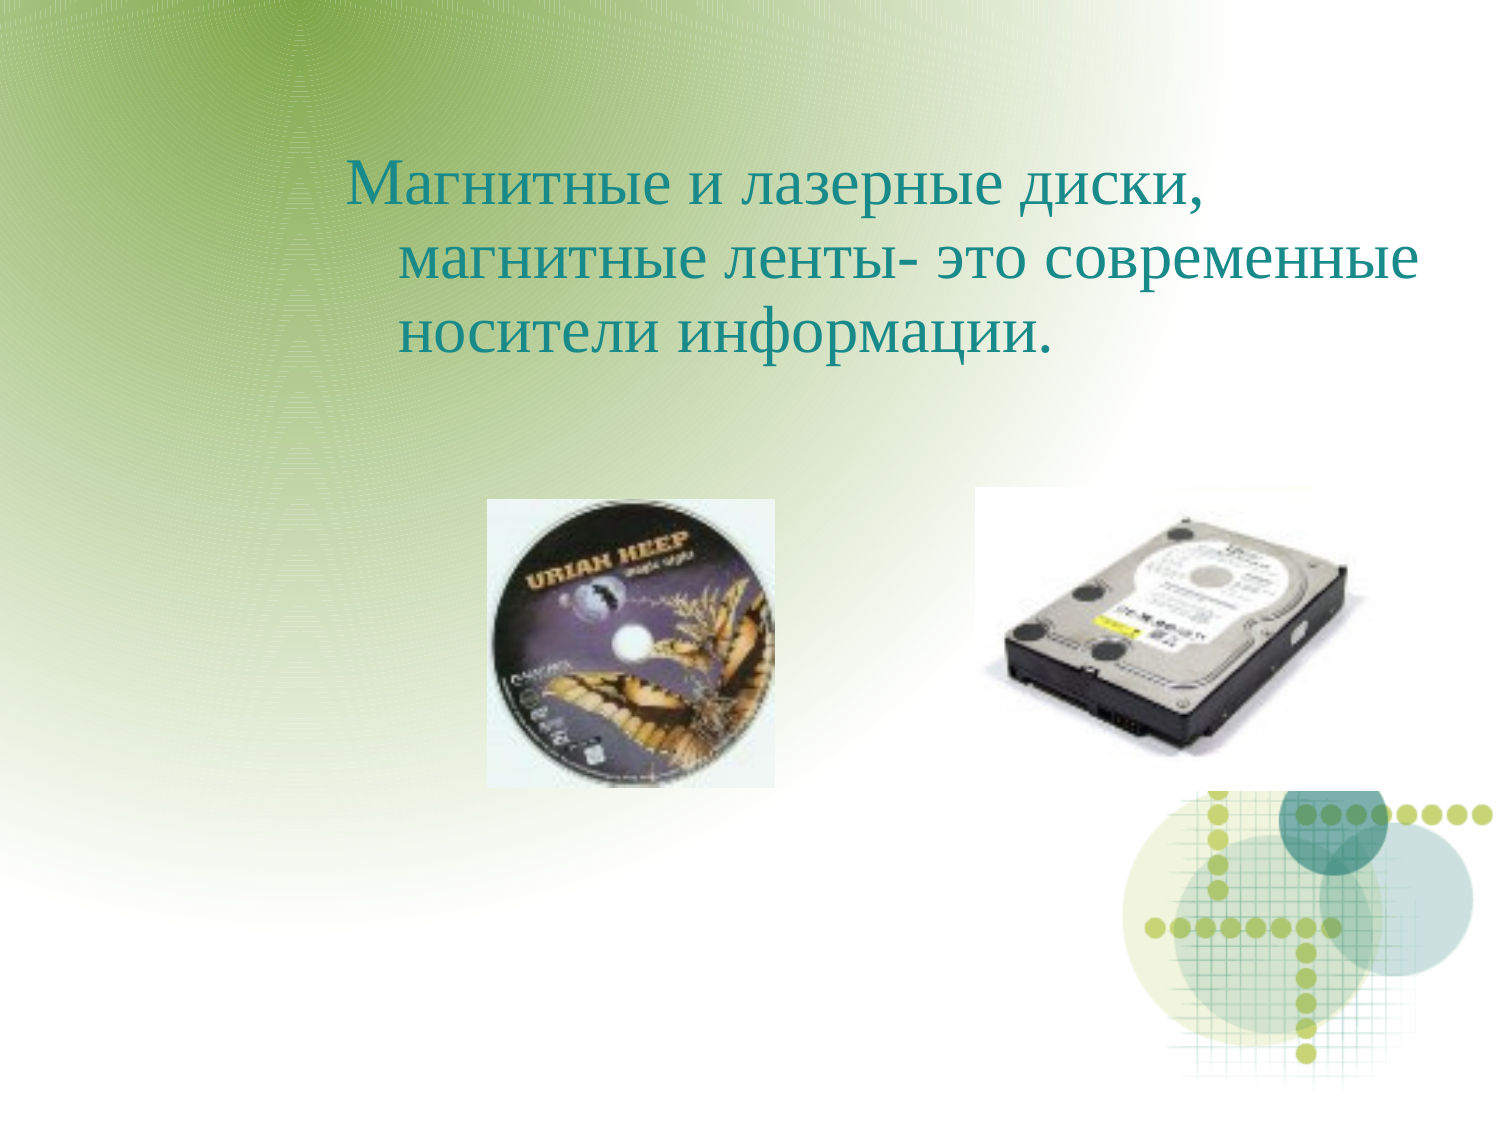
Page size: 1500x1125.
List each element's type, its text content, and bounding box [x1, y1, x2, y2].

title [150, 45, 1426, 234]
list Магнитные и лазерные диски, магнитные ленты- это современные носители информации. [312, 137, 1463, 813]
picture [487, 499, 775, 788]
picture [1110, 718, 1500, 1098]
picture [975, 487, 1379, 791]
